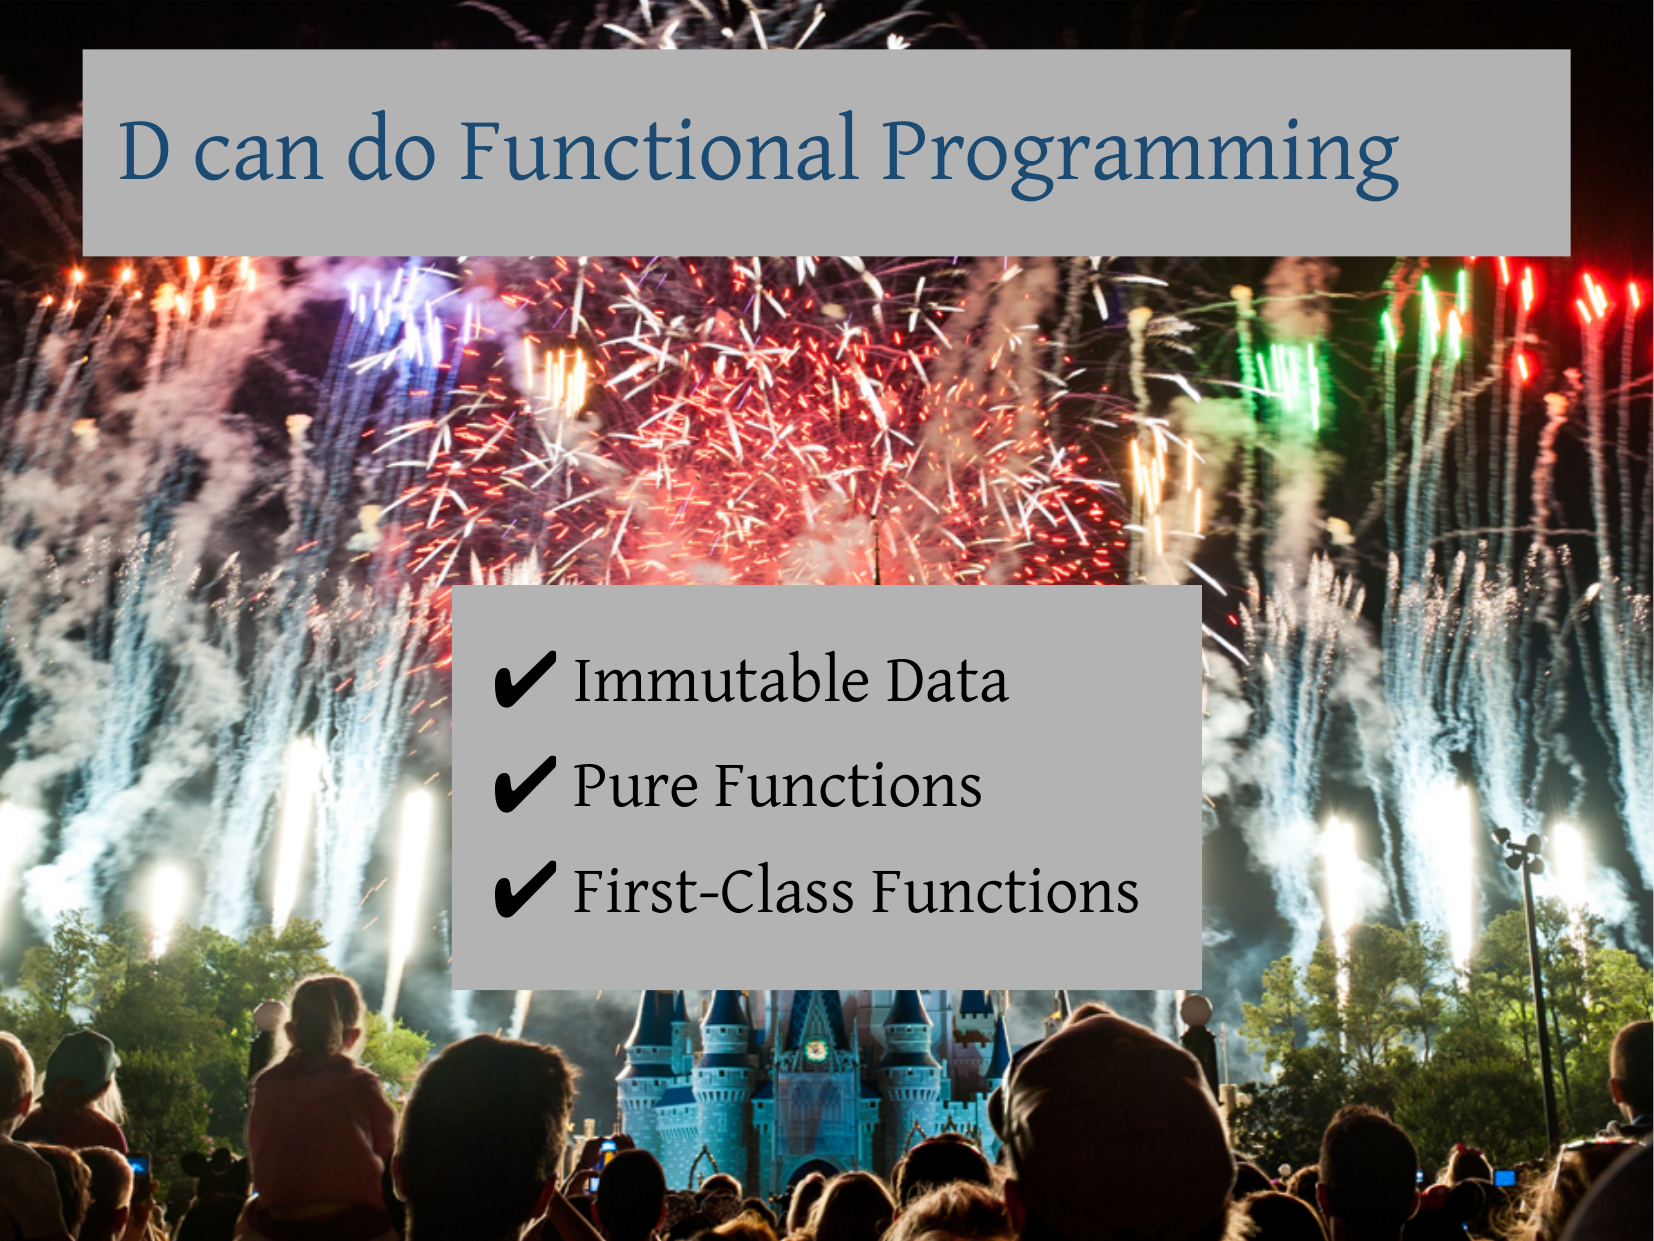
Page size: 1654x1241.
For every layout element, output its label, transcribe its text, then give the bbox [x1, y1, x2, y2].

picture [0, 0, 1654, 1241]
list Immutable Data Pure Functions First-Class Functions [451, 585, 1202, 991]
title D can do Functional Programming [82, 49, 1571, 257]
